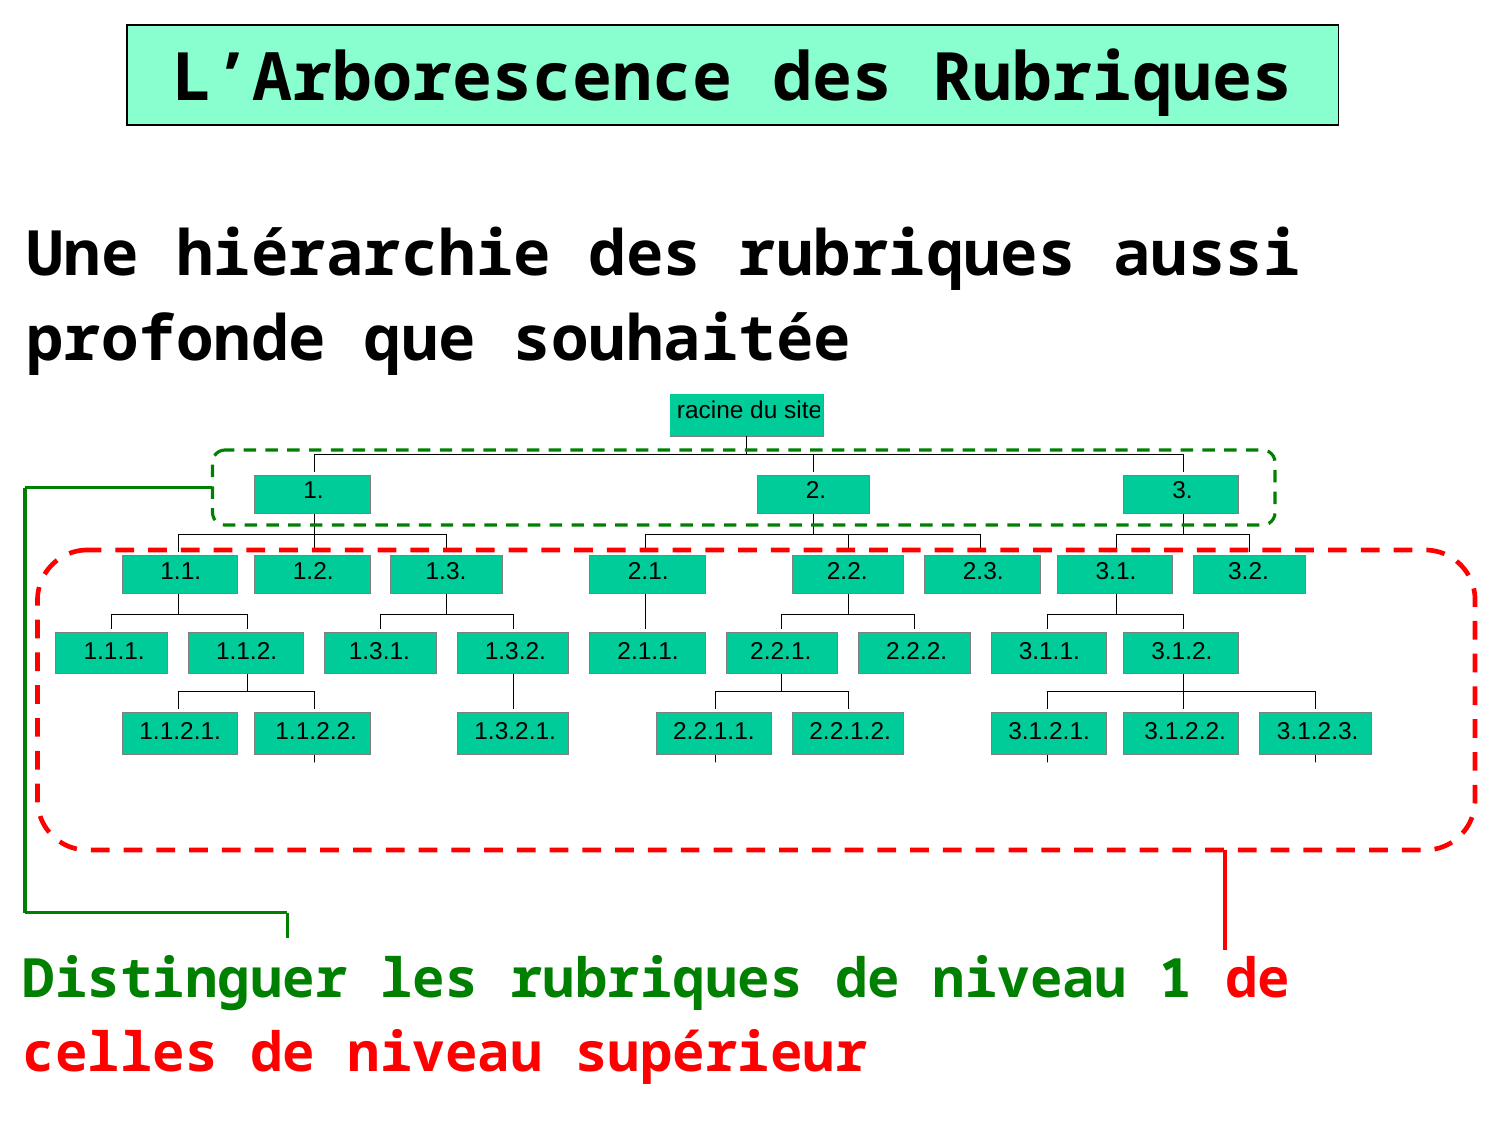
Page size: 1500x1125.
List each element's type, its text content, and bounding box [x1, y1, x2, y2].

text_box Distinguer les rubriques de niveau 1 de celles de niveau supérieur [8, 932, 1500, 1096]
text_box Une hiérarchie des rubriques aussi profonde que souhaitée [11, 201, 1500, 387]
text_box L’Arborescence des Rubriques [126, 24, 1339, 126]
text_box [34, 762, 1454, 863]
chart [52, 390, 1448, 762]
